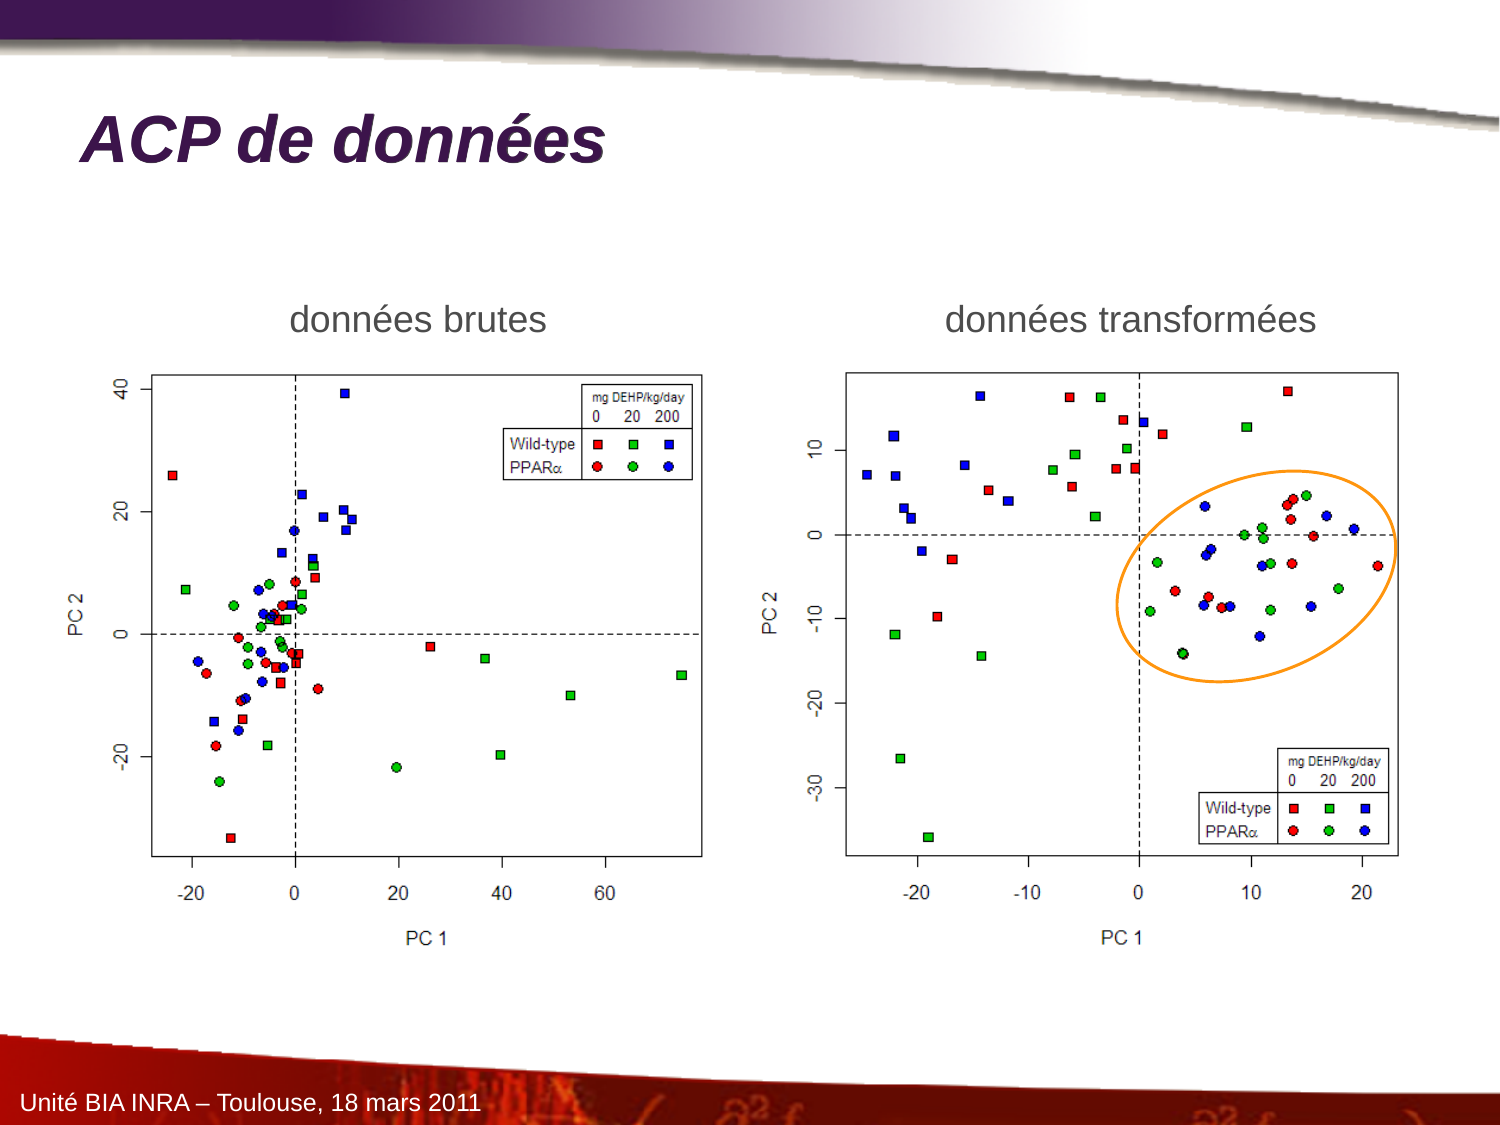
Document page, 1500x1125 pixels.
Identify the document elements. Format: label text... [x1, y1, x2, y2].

text_box données transformées [944, 298, 1322, 345]
picture [0, 0, 1500, 154]
picture [0, 1022, 1500, 1125]
picture [755, 364, 1406, 953]
title ACP de données [80, 102, 987, 177]
text_box données brutes [289, 298, 565, 345]
picture [61, 365, 712, 950]
